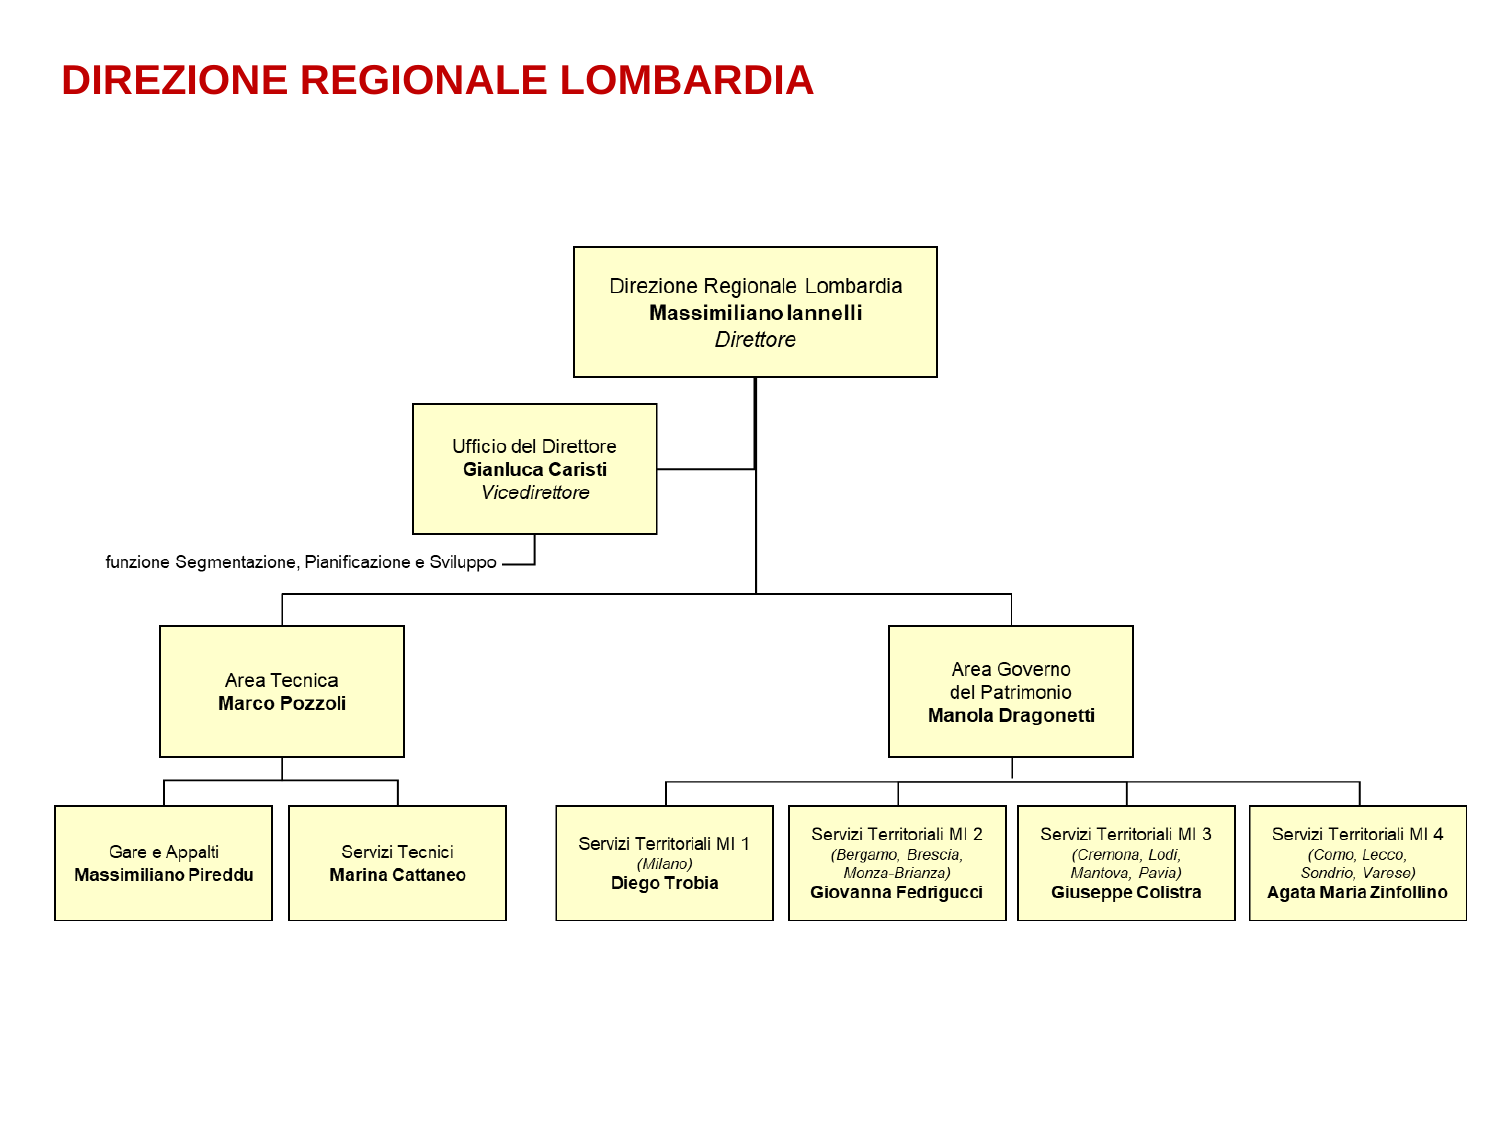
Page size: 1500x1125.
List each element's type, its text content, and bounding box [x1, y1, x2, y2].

text_box DIREZIONE REGIONALE LOMBARDIA [46, 45, 1458, 128]
picture [54, 246, 1467, 921]
